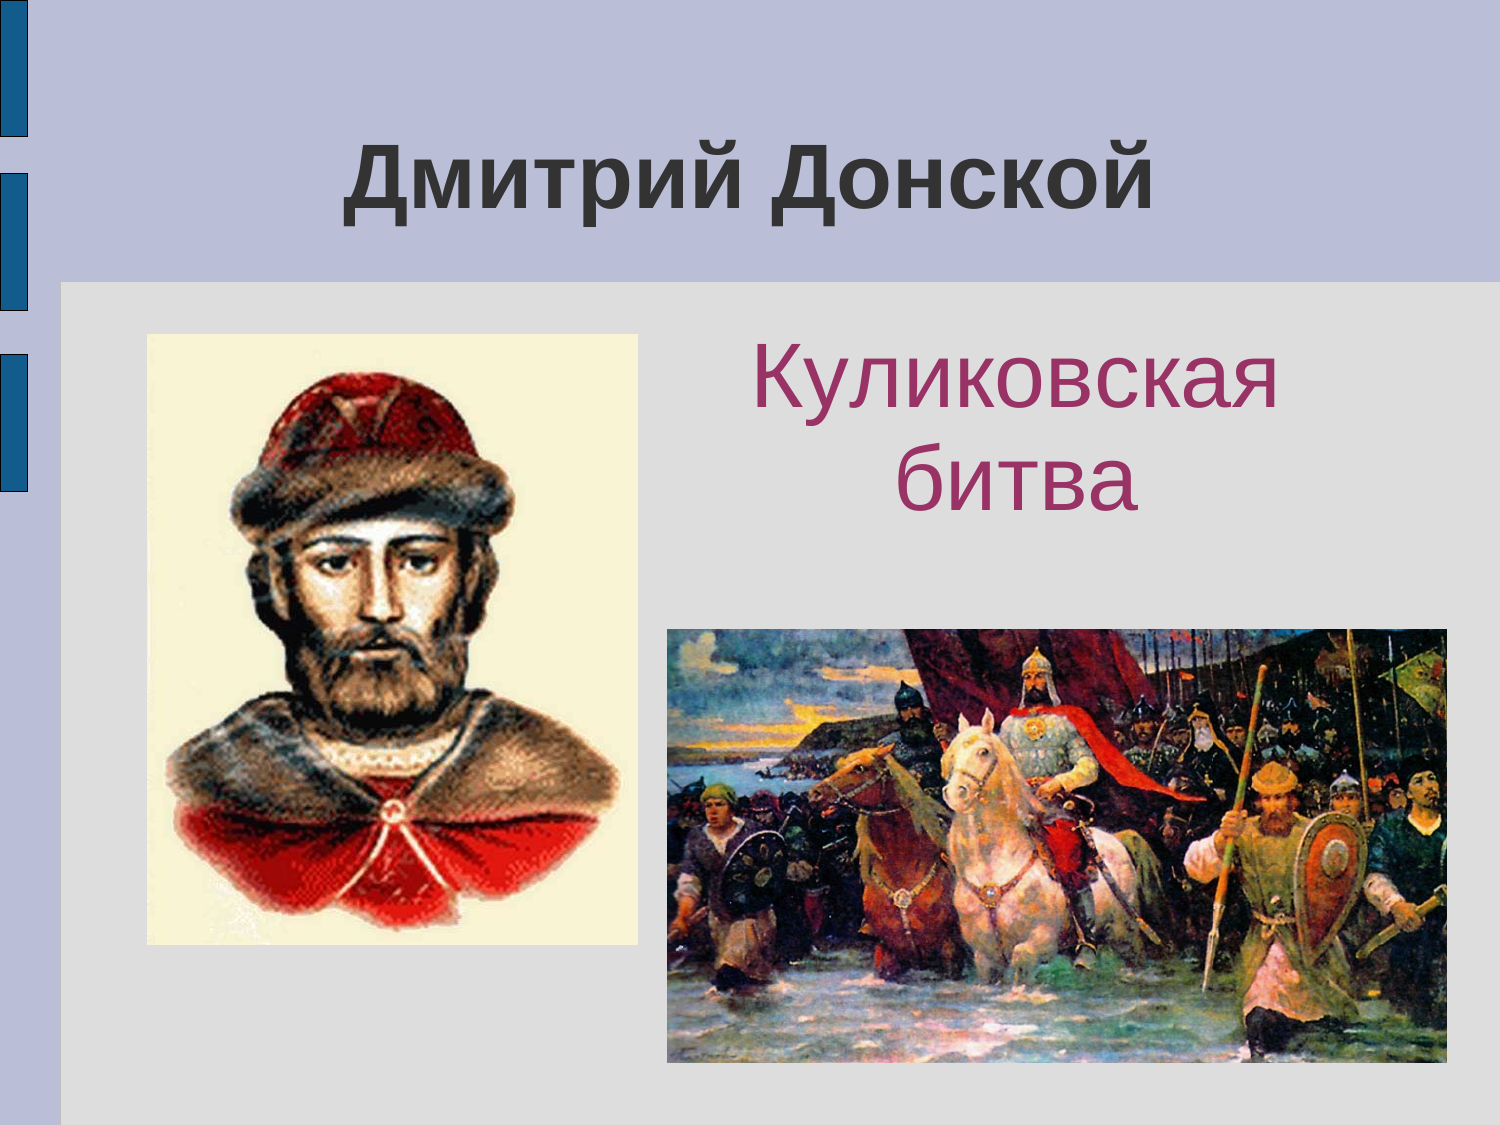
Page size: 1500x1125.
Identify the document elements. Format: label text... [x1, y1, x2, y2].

list Куликовская битва [703, 324, 1329, 629]
picture [667, 629, 1447, 1063]
picture [147, 334, 638, 945]
title Дмитрий Донской [110, 82, 1392, 271]
